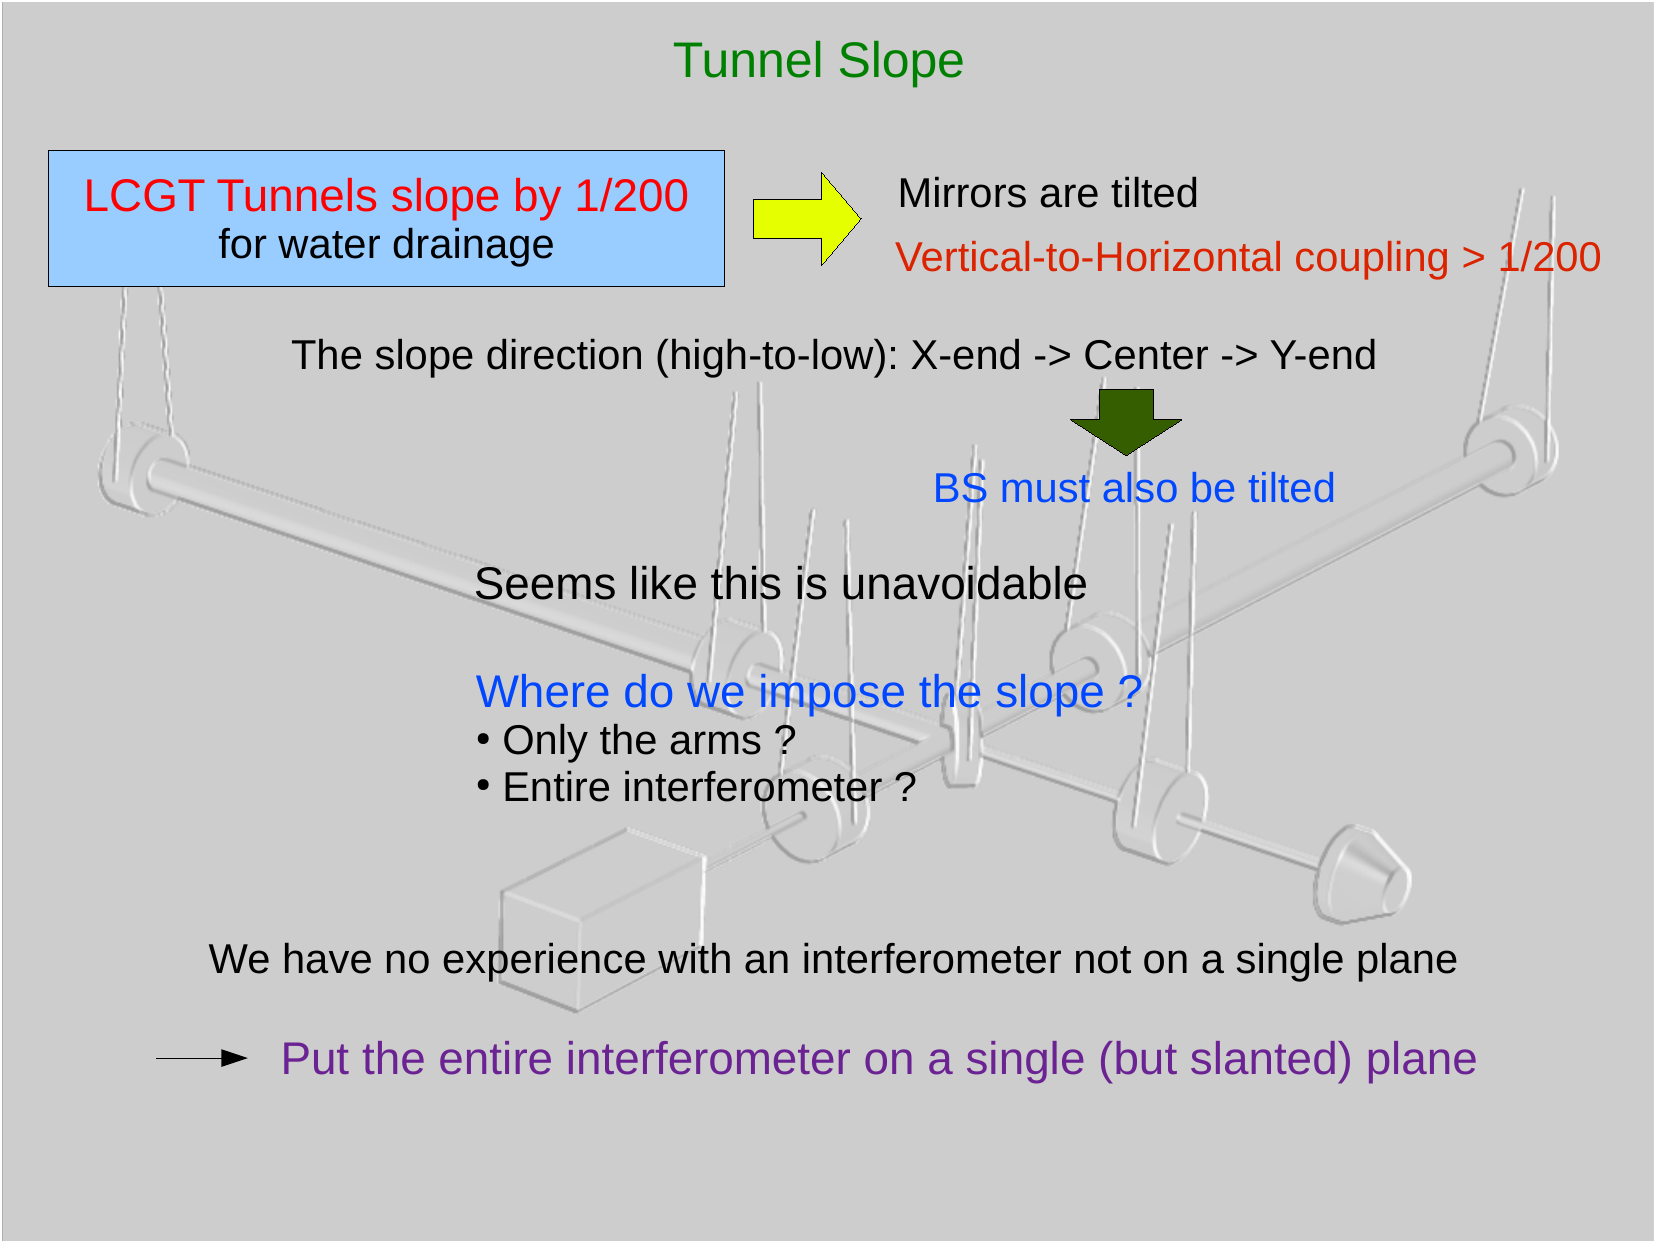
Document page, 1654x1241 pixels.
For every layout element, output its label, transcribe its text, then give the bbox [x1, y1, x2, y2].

picture [1, 2, 1654, 1241]
text_box Where do we impose the slope ? Only the arms ? Entire interferometer ? [460, 658, 1159, 818]
text_box [1070, 389, 1182, 456]
text_box LCGT Tunnels slope by 1/200 for water drainage [48, 150, 725, 287]
text_box Tunnel Slope [658, 25, 981, 96]
text_box Seems like this is unavoidable [459, 550, 1104, 617]
text_box BS must also be tilted [918, 457, 1352, 519]
text_box Put the entire interferometer on a single (but slanted) plane [265, 1025, 1494, 1092]
text_box The slope direction (high-to-low): X-end -> Center -> Y-end [276, 324, 1393, 386]
text_box [753, 172, 862, 266]
text_box Vertical-to-Horizontal coupling > 1/200 [880, 225, 1618, 288]
text_box We have no experience with an interferometer not on a single plane [193, 928, 1474, 991]
text_box Mirrors are tilted [882, 161, 1215, 224]
